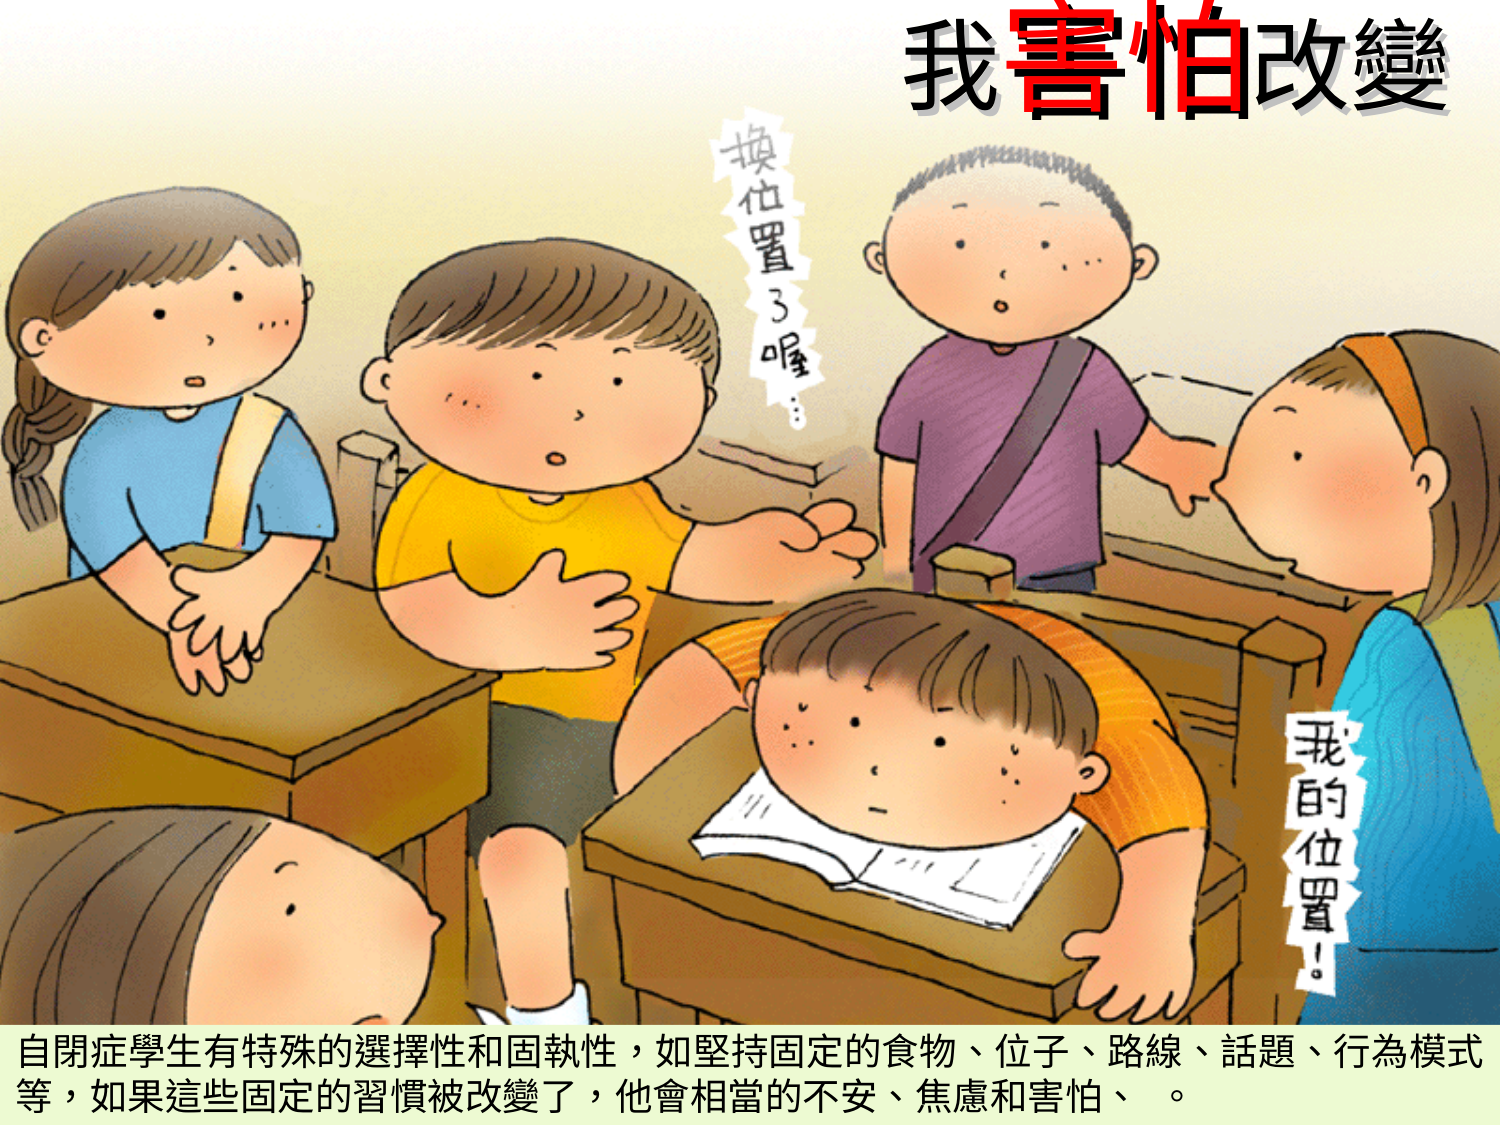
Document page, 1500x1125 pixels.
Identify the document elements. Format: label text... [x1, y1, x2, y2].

picture [0, 0, 1500, 1024]
subtitle 自閉症學生有特殊的選擇性和固執性，如堅持固定的食物、位子、路線、話題、行為模式等，如果這些固定的習慣被改變了，他會相當的不安、焦慮和害怕、 。 [0, 1024, 1500, 1125]
title 我害怕改變 [849, 0, 1500, 138]
